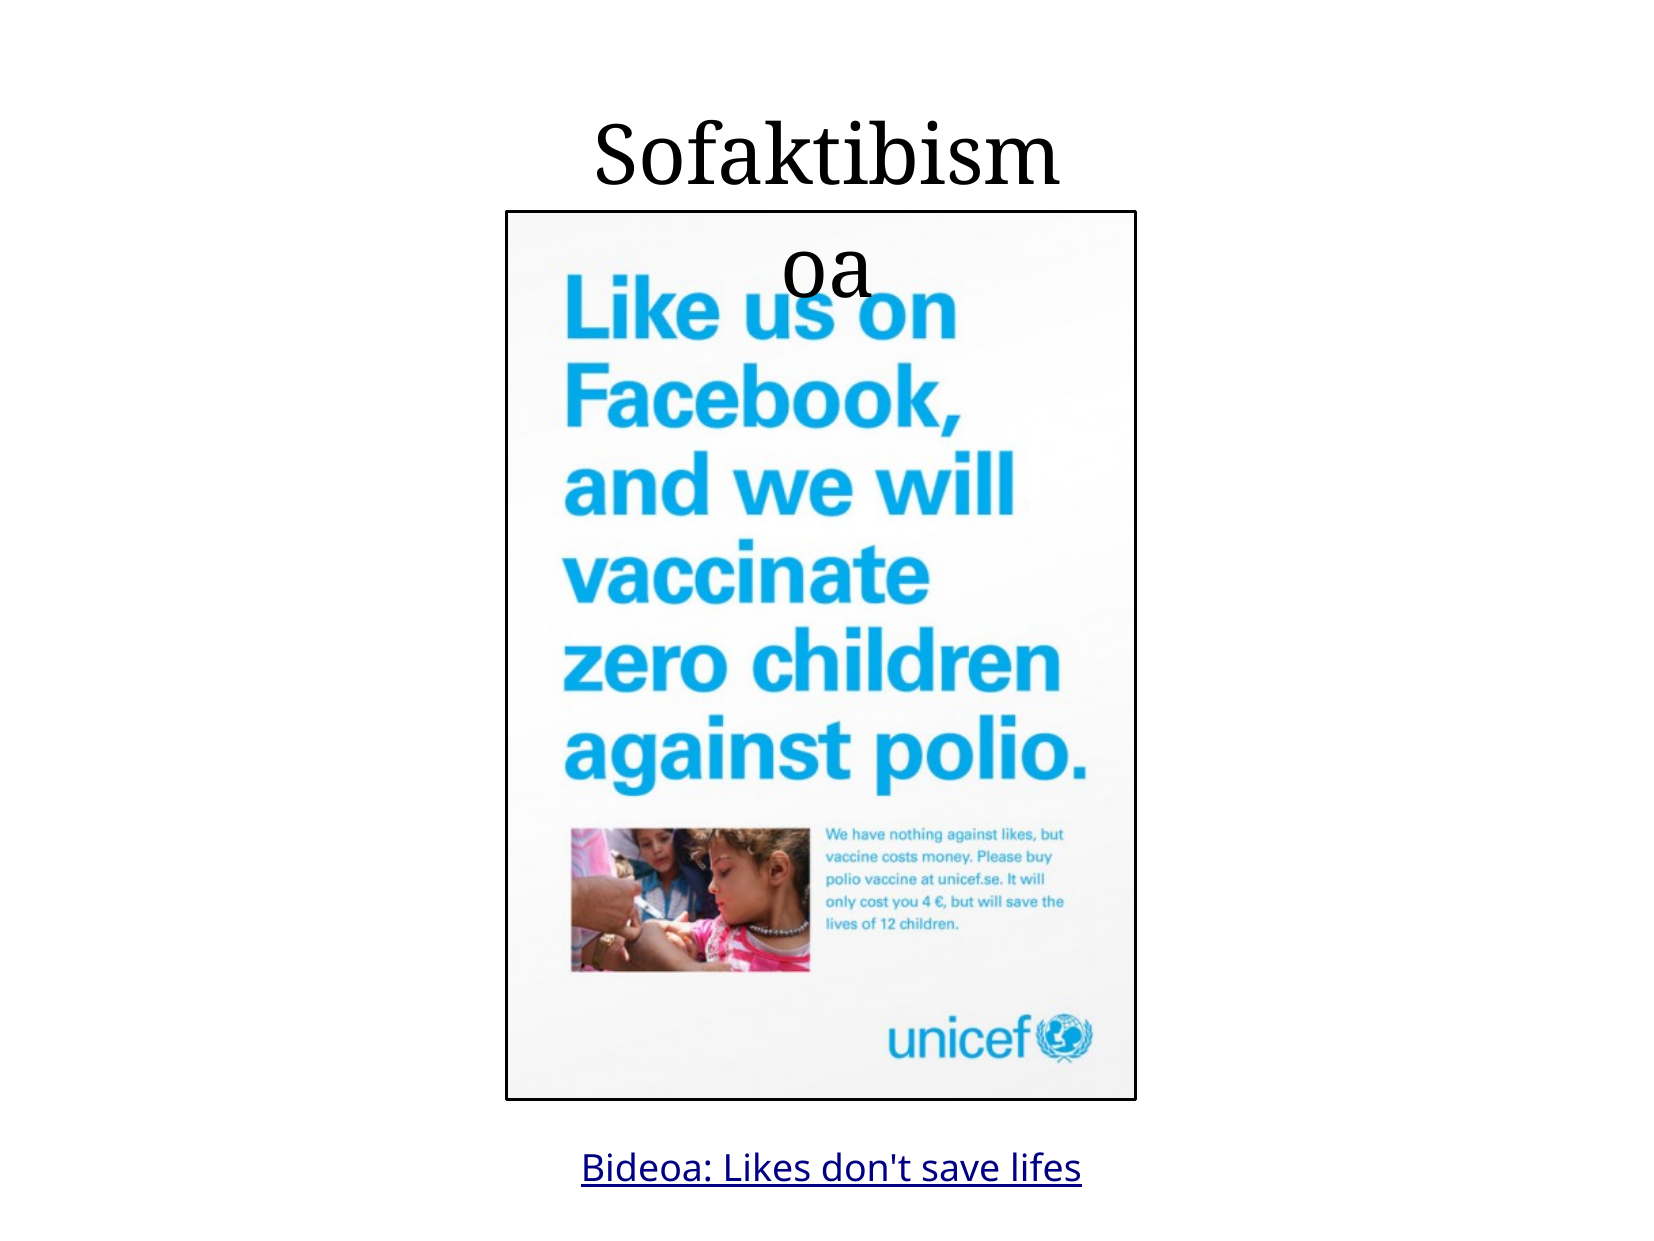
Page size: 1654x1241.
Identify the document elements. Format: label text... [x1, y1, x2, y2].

text_box Sofaktibismoa [578, 88, 1111, 207]
picture [507, 212, 1135, 1099]
text_box Bideoa: Likes don't save lifes [565, 1134, 1079, 1192]
